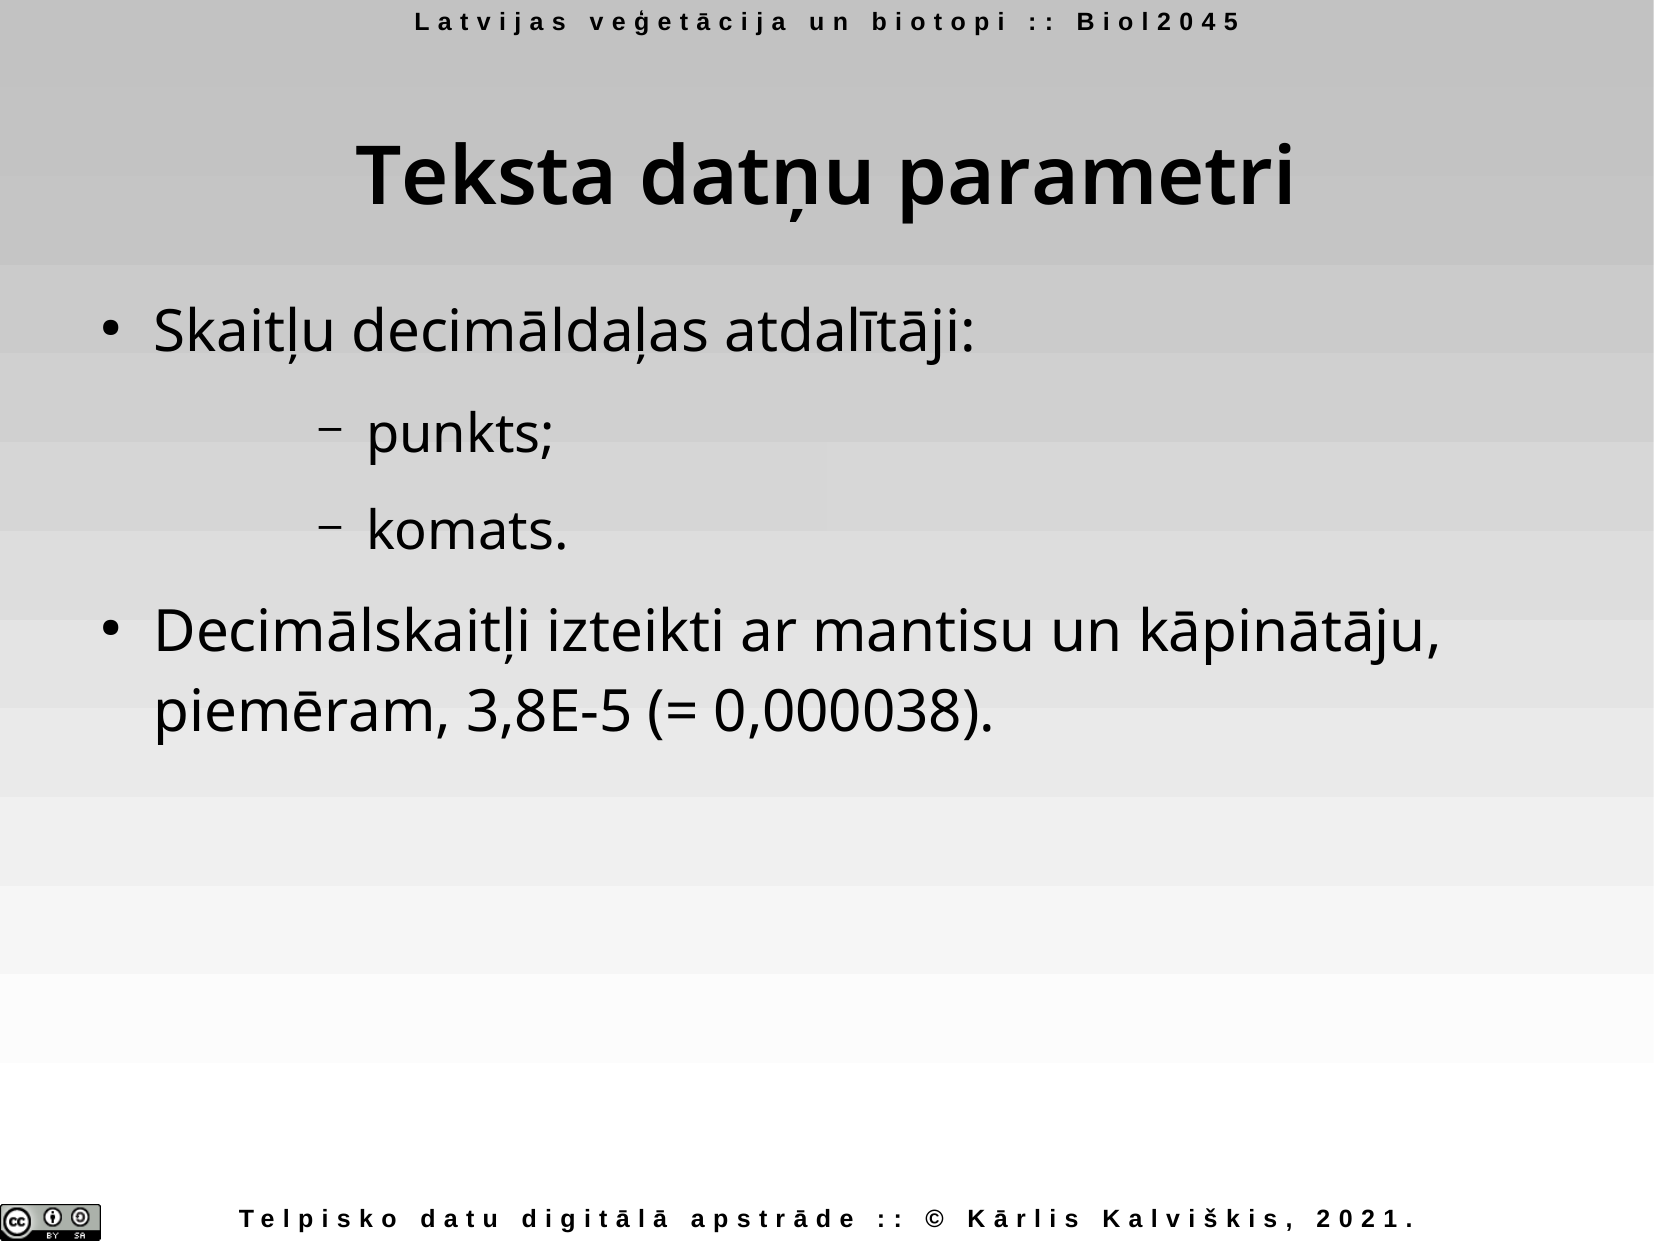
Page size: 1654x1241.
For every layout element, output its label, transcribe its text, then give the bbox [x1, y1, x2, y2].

list Skaitļu decimāldaļas atdalītāji: punkts; komats. Decimālskaitļi izteikti ar mantisu un kāpinātāju, piemēram, 3,8E-5 (= 0,000038). [82, 289, 1571, 1098]
picture [0, 0, 1654, 1241]
title Teksta datņu parametri [29, 49, 1625, 296]
